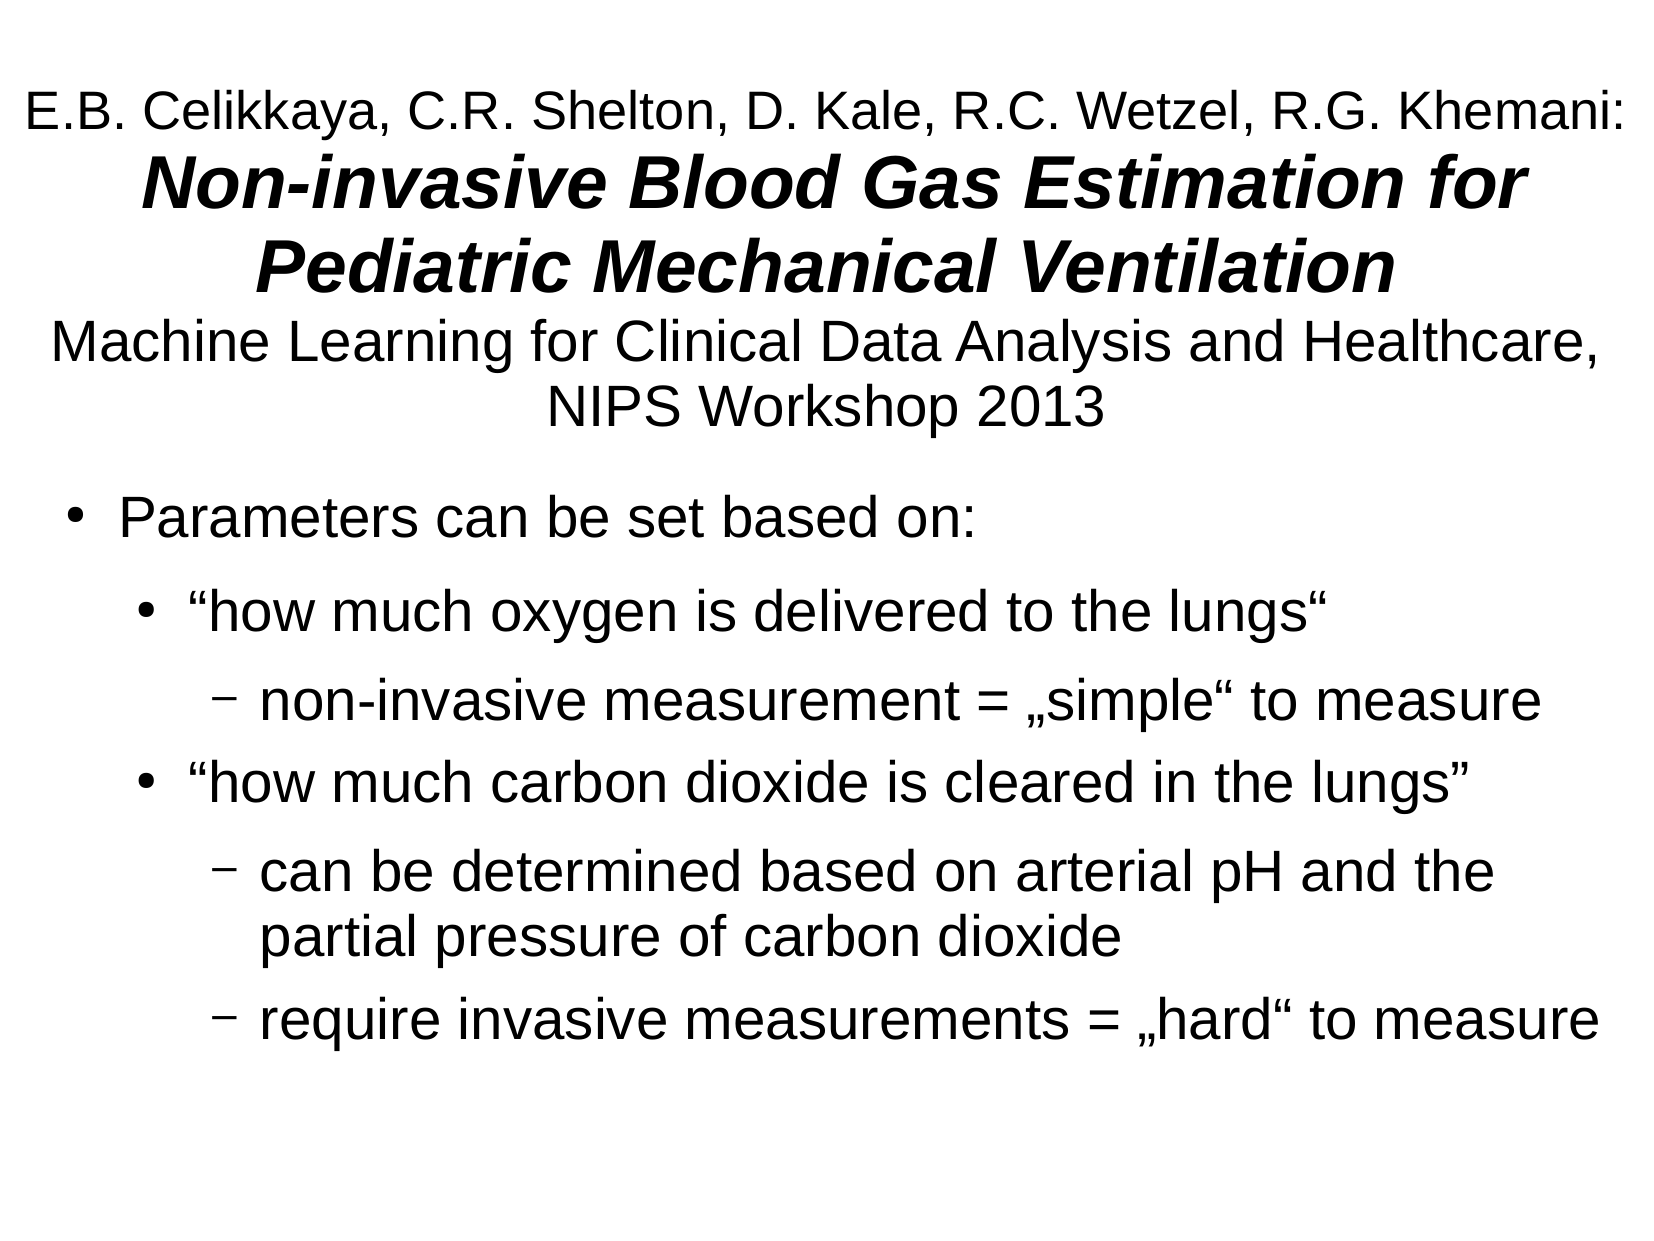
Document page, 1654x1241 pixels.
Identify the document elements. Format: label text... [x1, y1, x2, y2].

title E.B. Celikkaya, C.R. Shelton, D. Kale, R.C. Wetzel, R.G. Khemani: Non-invasive Blood Gas Estimation for Pediatric Mechanical Ventilation Machine Learning for Clinical Data Analysis and Healthcare, NIPS Workshop 2013 [0, 80, 1654, 439]
list Parameters can be set based on: “how much oxygen is delivered to the lungs“ non-invasive measurement = „simple“ to measure “how much carbon dioxide is cleared in the lungs” can be determined based on arterial pH and the partial pressure of carbon dioxide require invasive measurements = „hard“ to measure [47, 484, 1619, 1121]
